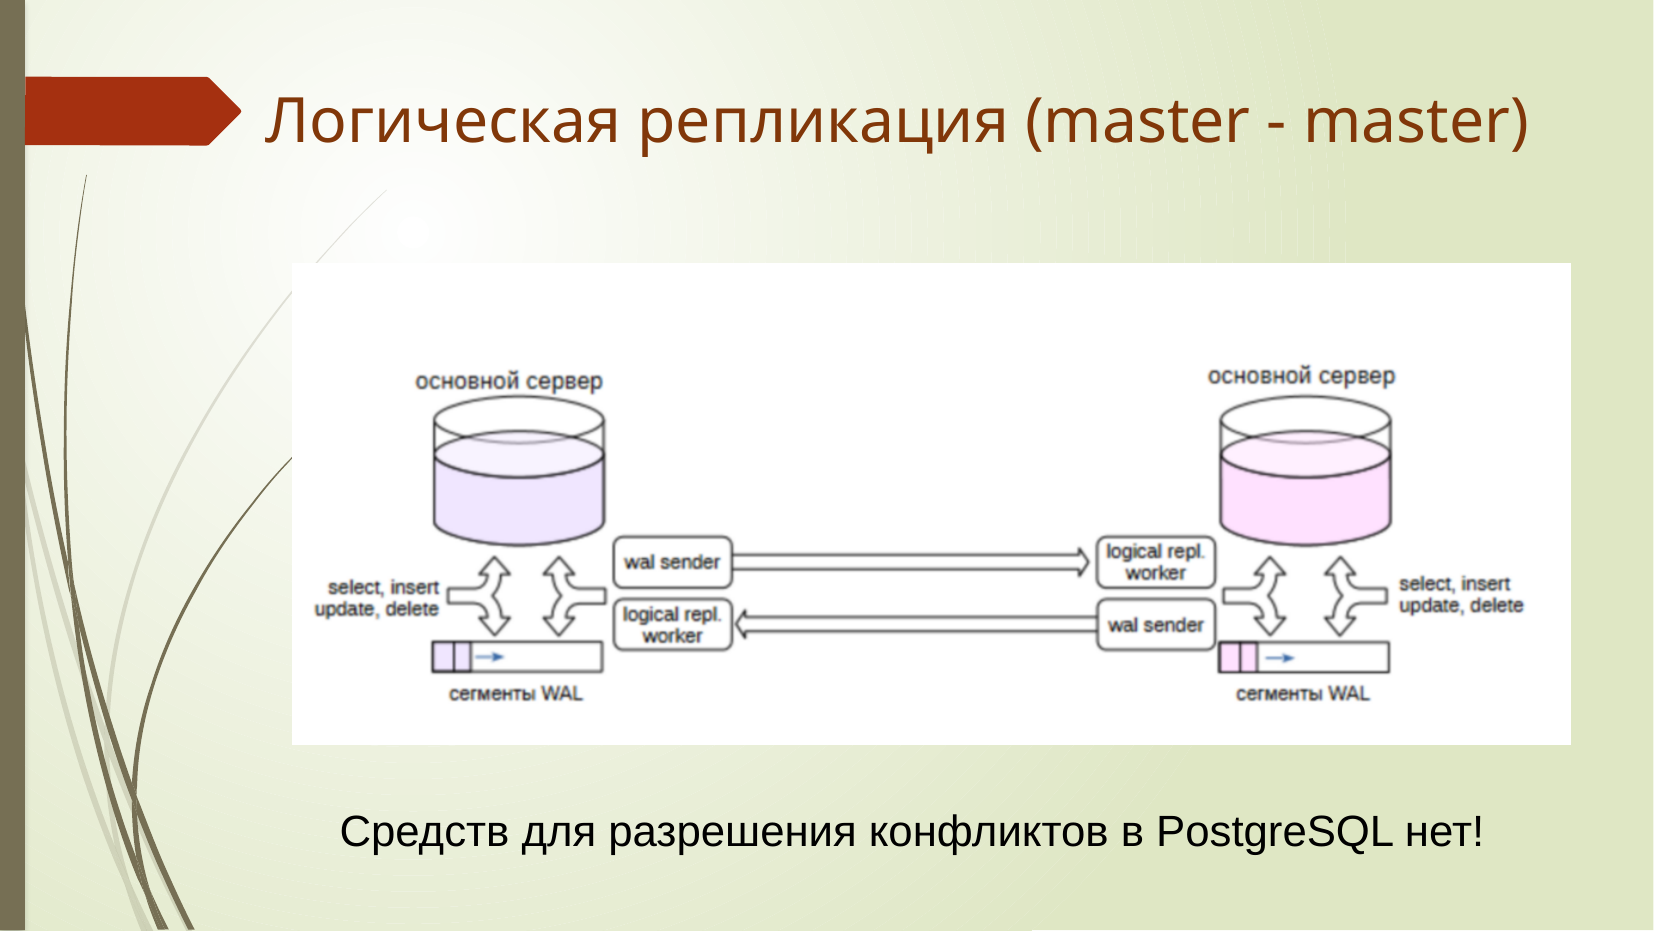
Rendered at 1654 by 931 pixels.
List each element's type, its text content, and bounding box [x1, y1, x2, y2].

picture [292, 263, 1571, 745]
title Логическая репликация (master - master) [265, 40, 1654, 196]
text_box Средств для разрешения конфликтов в PostgreSQL нет! [324, 799, 1505, 864]
